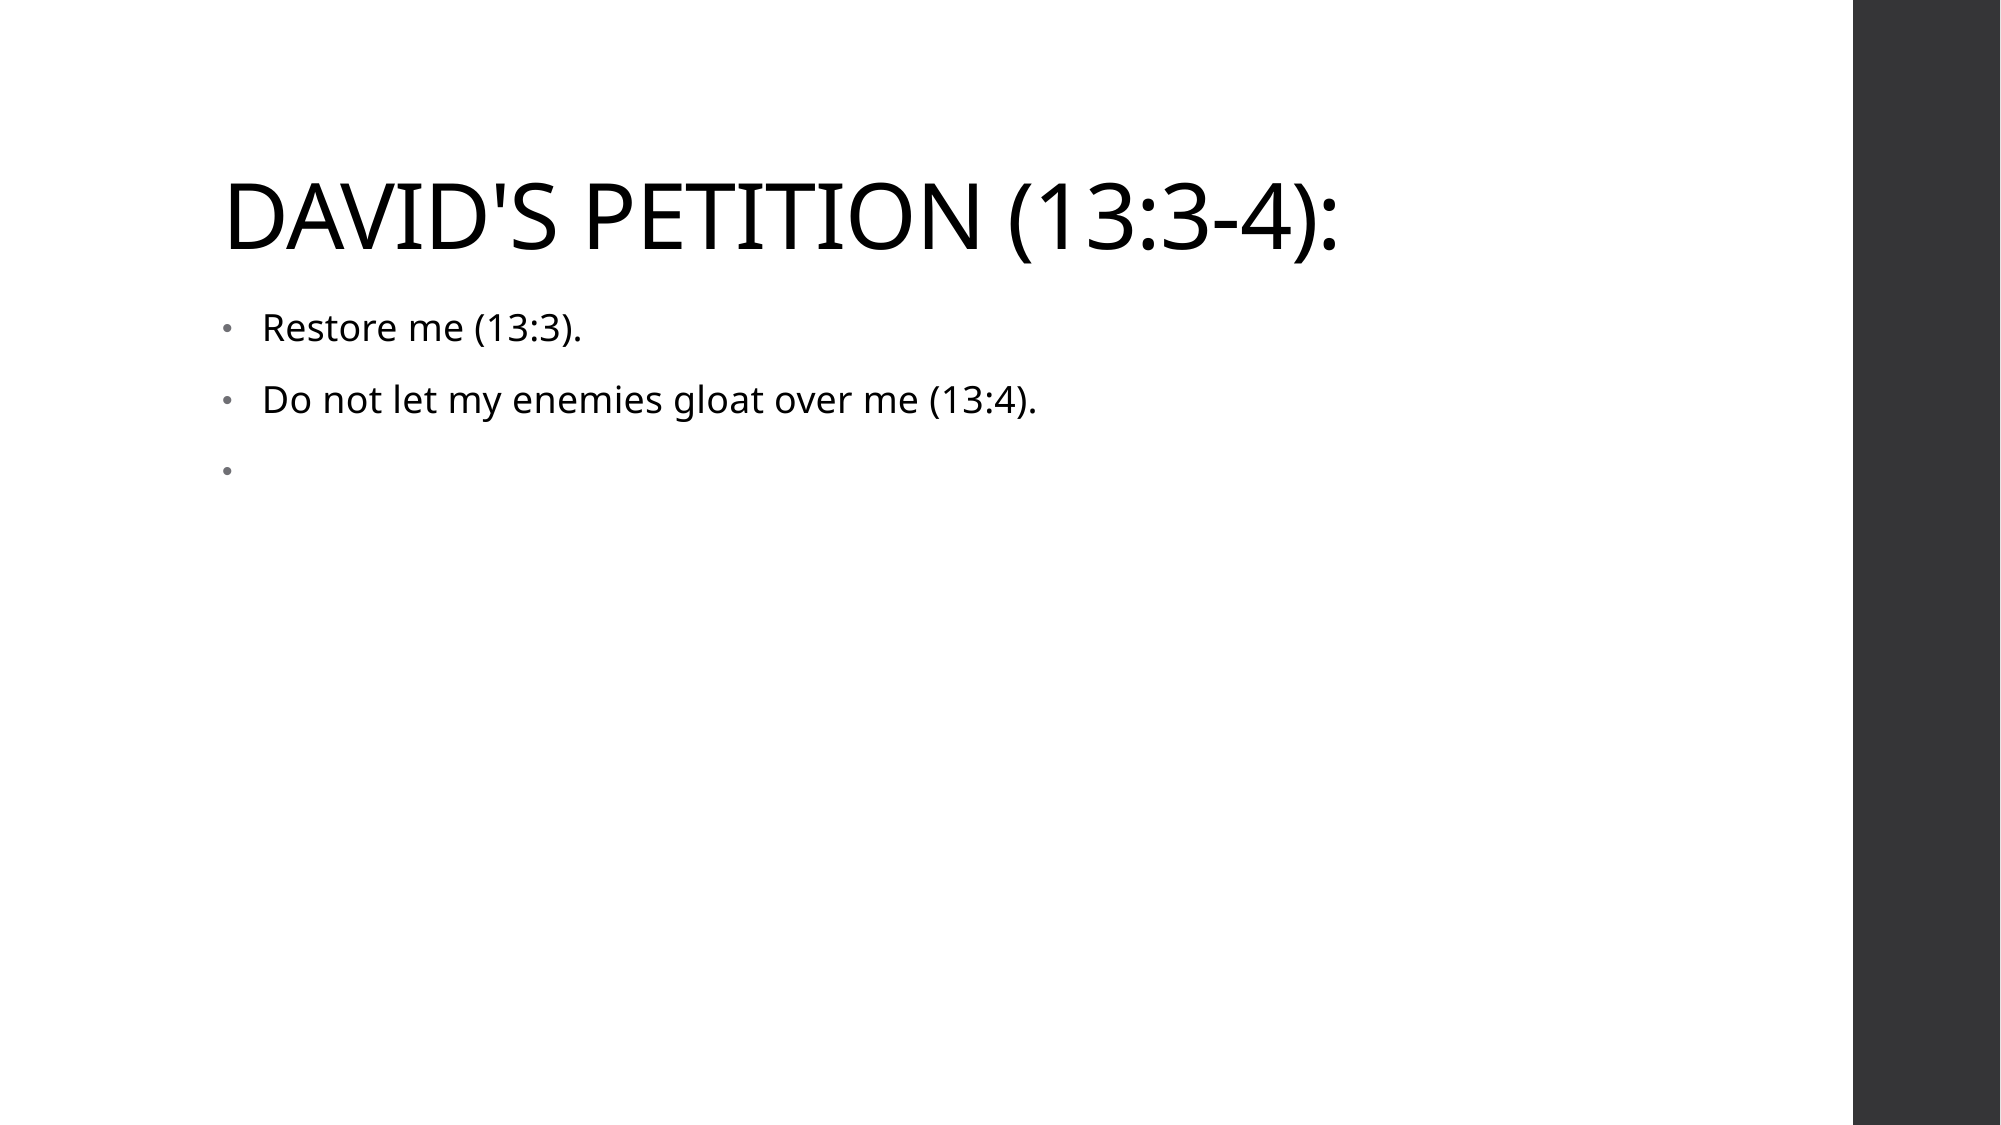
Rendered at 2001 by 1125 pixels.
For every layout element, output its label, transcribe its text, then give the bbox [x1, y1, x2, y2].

list Restore me (13:3). Do not let my enemies gloat over me (13:4). [206, 299, 1617, 1014]
title DAVID'S PETITION (13:3-4): [206, 60, 1797, 278]
